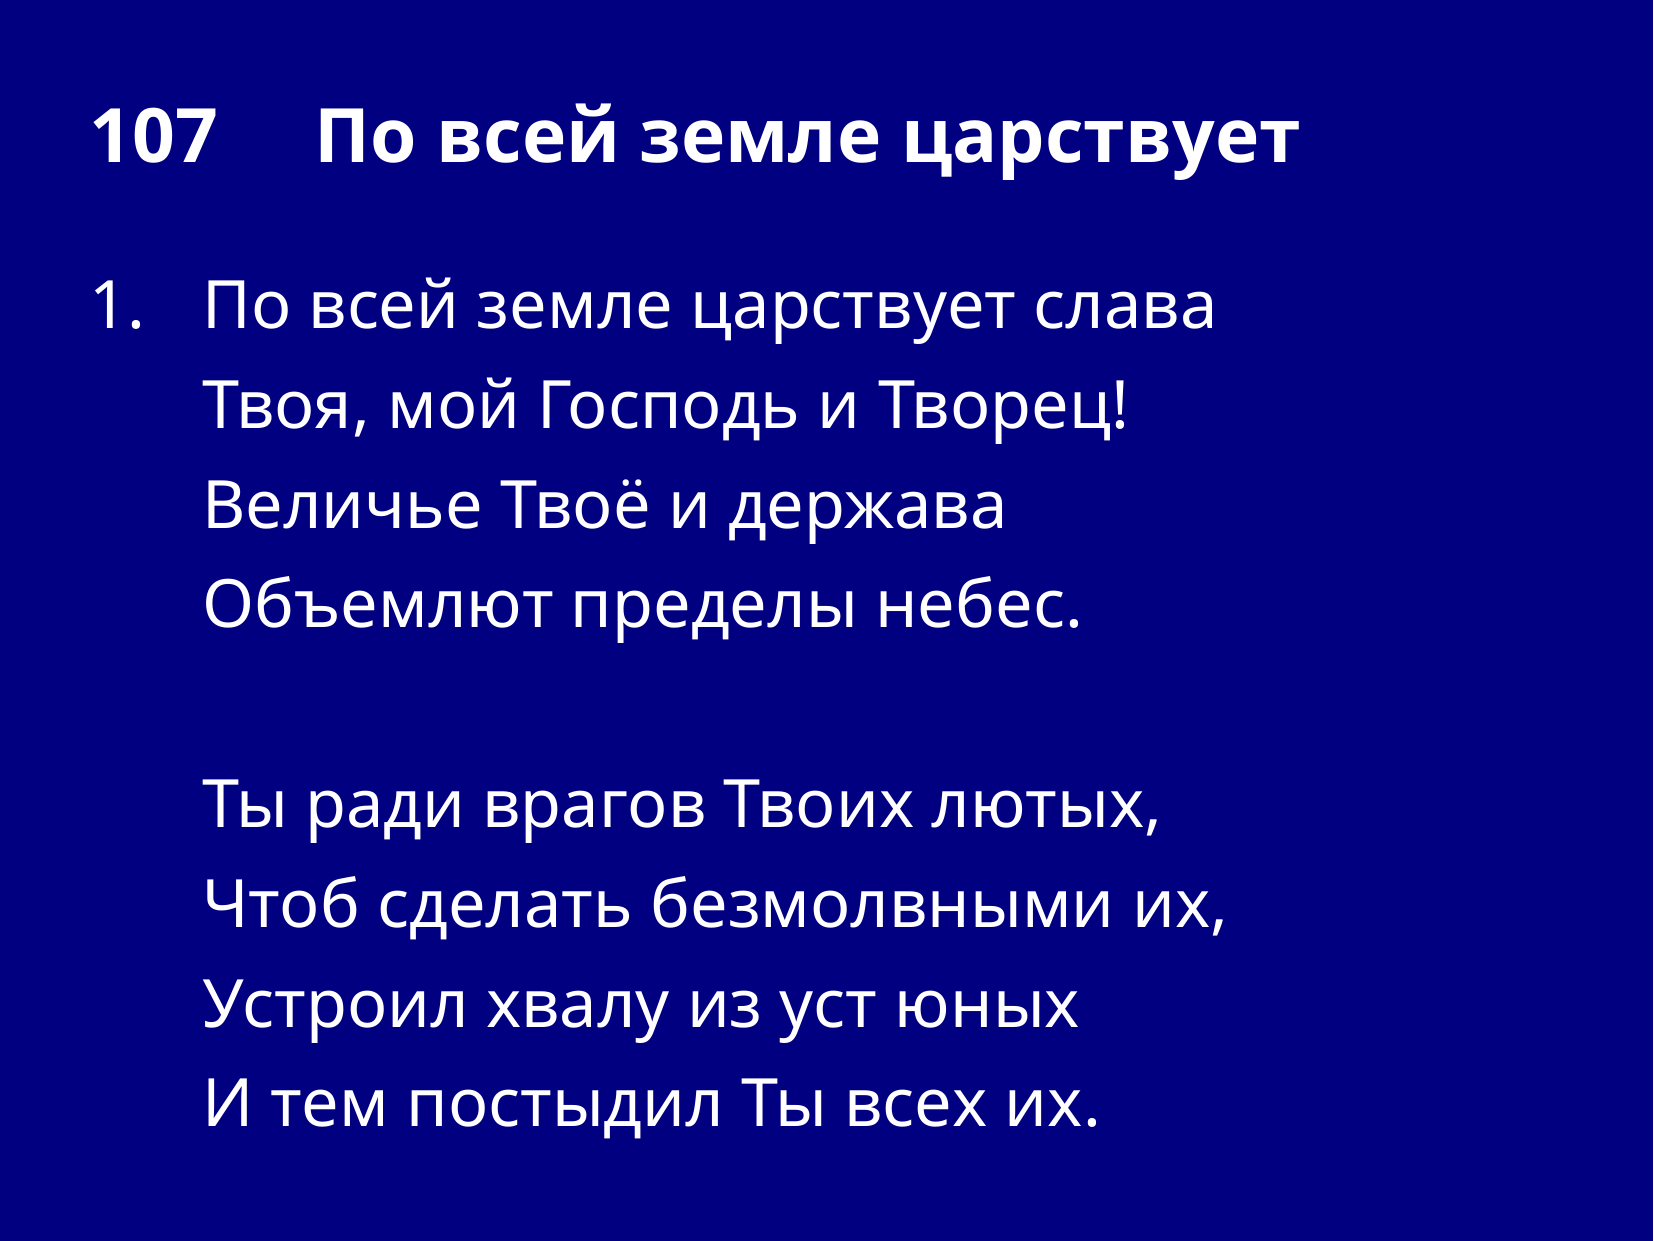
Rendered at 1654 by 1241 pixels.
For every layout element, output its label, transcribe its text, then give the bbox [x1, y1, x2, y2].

text_box 1. По всей земле царствует слава Твоя, мой Господь и Творец! Величье Твоё и держава Объемлют пределы небес. Ты ради врагов Твоих лютых, Чтоб сделать безмолвными их, Устроил хвалу из уст юных И тем постыдил Ты всех их. [75, 188, 1576, 1163]
text_box 107 По всей земле царствует [75, 75, 1576, 188]
